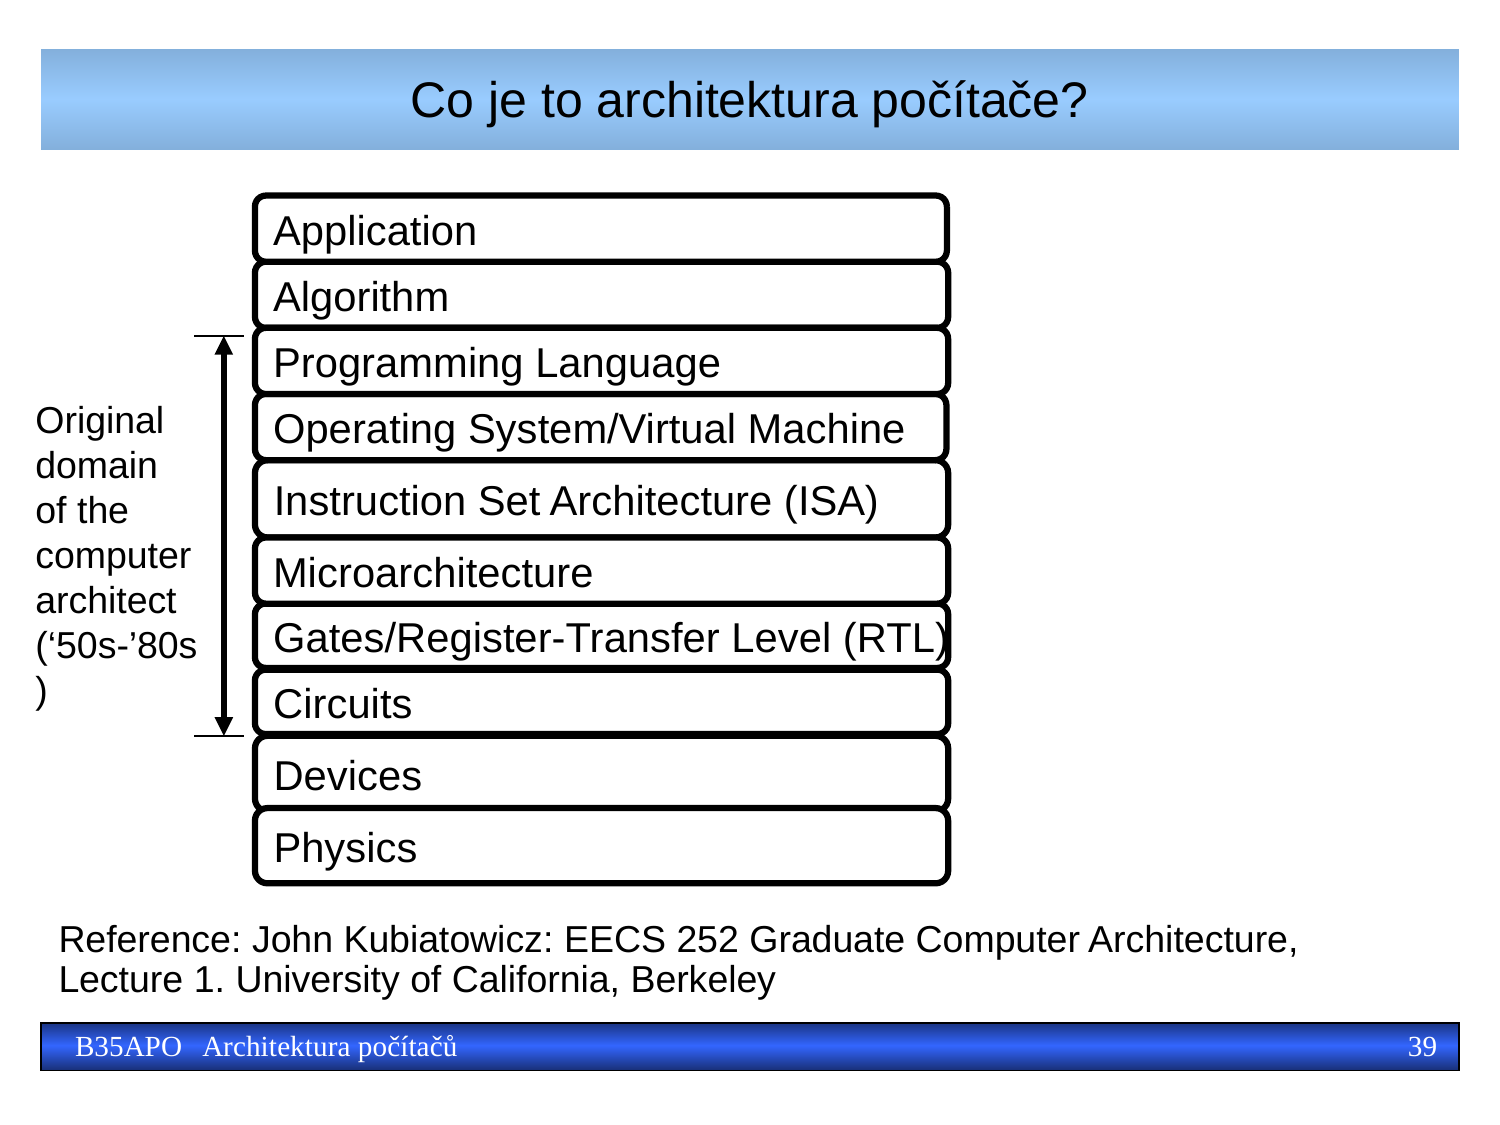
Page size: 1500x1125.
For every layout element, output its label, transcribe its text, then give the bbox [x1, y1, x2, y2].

text_box Physics [254, 808, 949, 884]
text_box Devices [254, 735, 949, 809]
text_box Algorithm [254, 262, 949, 328]
text_box Instruction Set Architecture (ISA) [254, 460, 949, 537]
text_box Reference: John Kubiatowicz: EECS 252 Graduate Computer Architecture, Lecture 1. University of California, Berkeley [43, 912, 1416, 1041]
title Co je to architektura počítače? [41, 49, 1459, 150]
text_box Programming Language [254, 327, 949, 395]
text_box Gates/Register-Transfer Level (RTL) [254, 604, 949, 668]
text_box Operating System/Virtual Machine [254, 394, 947, 461]
text_box Original domain of the computer architect (‘50s-’80s) [20, 388, 213, 719]
text_box Microarchitecture [254, 537, 949, 604]
text_box Circuits [254, 669, 949, 735]
text_box Application [254, 195, 947, 262]
